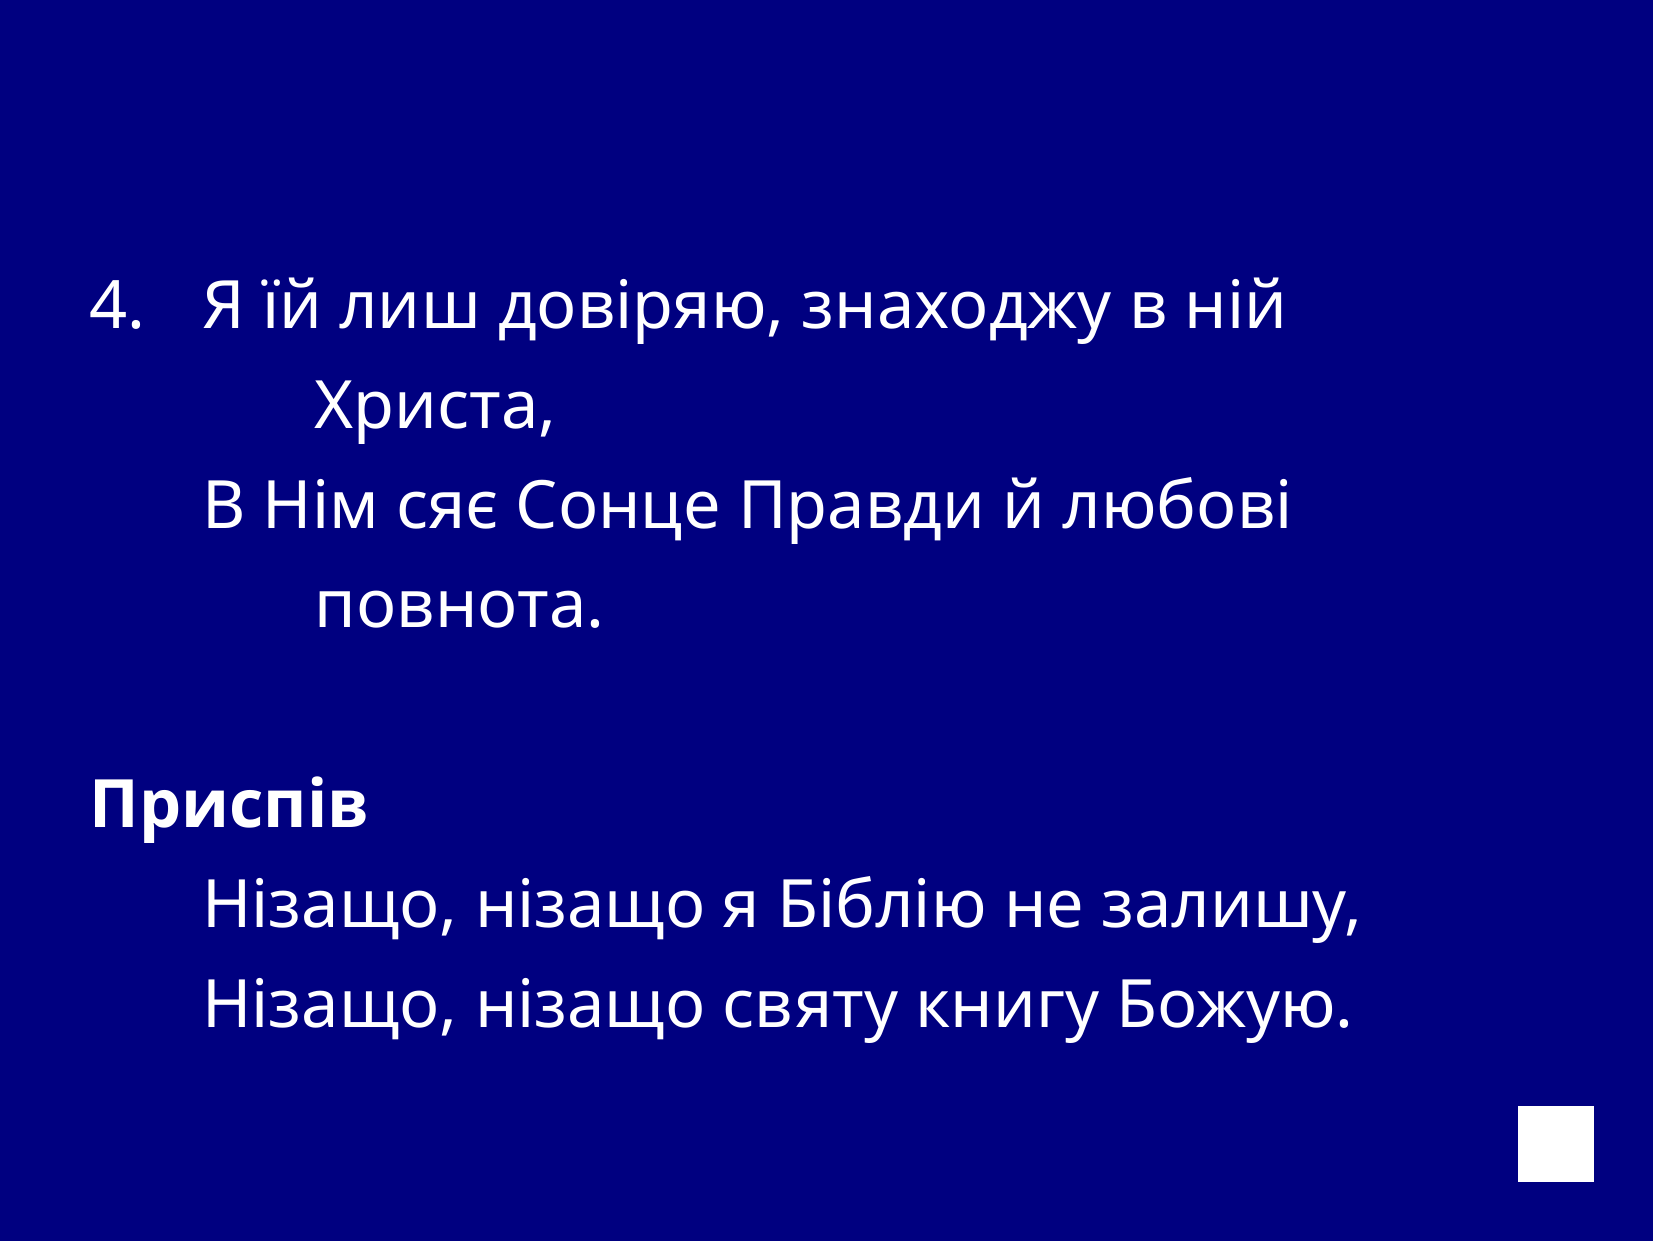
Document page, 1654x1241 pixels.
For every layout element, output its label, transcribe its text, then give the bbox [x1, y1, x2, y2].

text_box [1518, 1106, 1594, 1182]
text_box 4. Я їй лиш довіряю, знаходжу в ній Христа, В Нім сяє Сонце Правди й любові повнота. Приспів Нізащо, нізащо я Біблію не залишу, Нізащо, нізащо святу книгу Божую. [75, 150, 1576, 1163]
